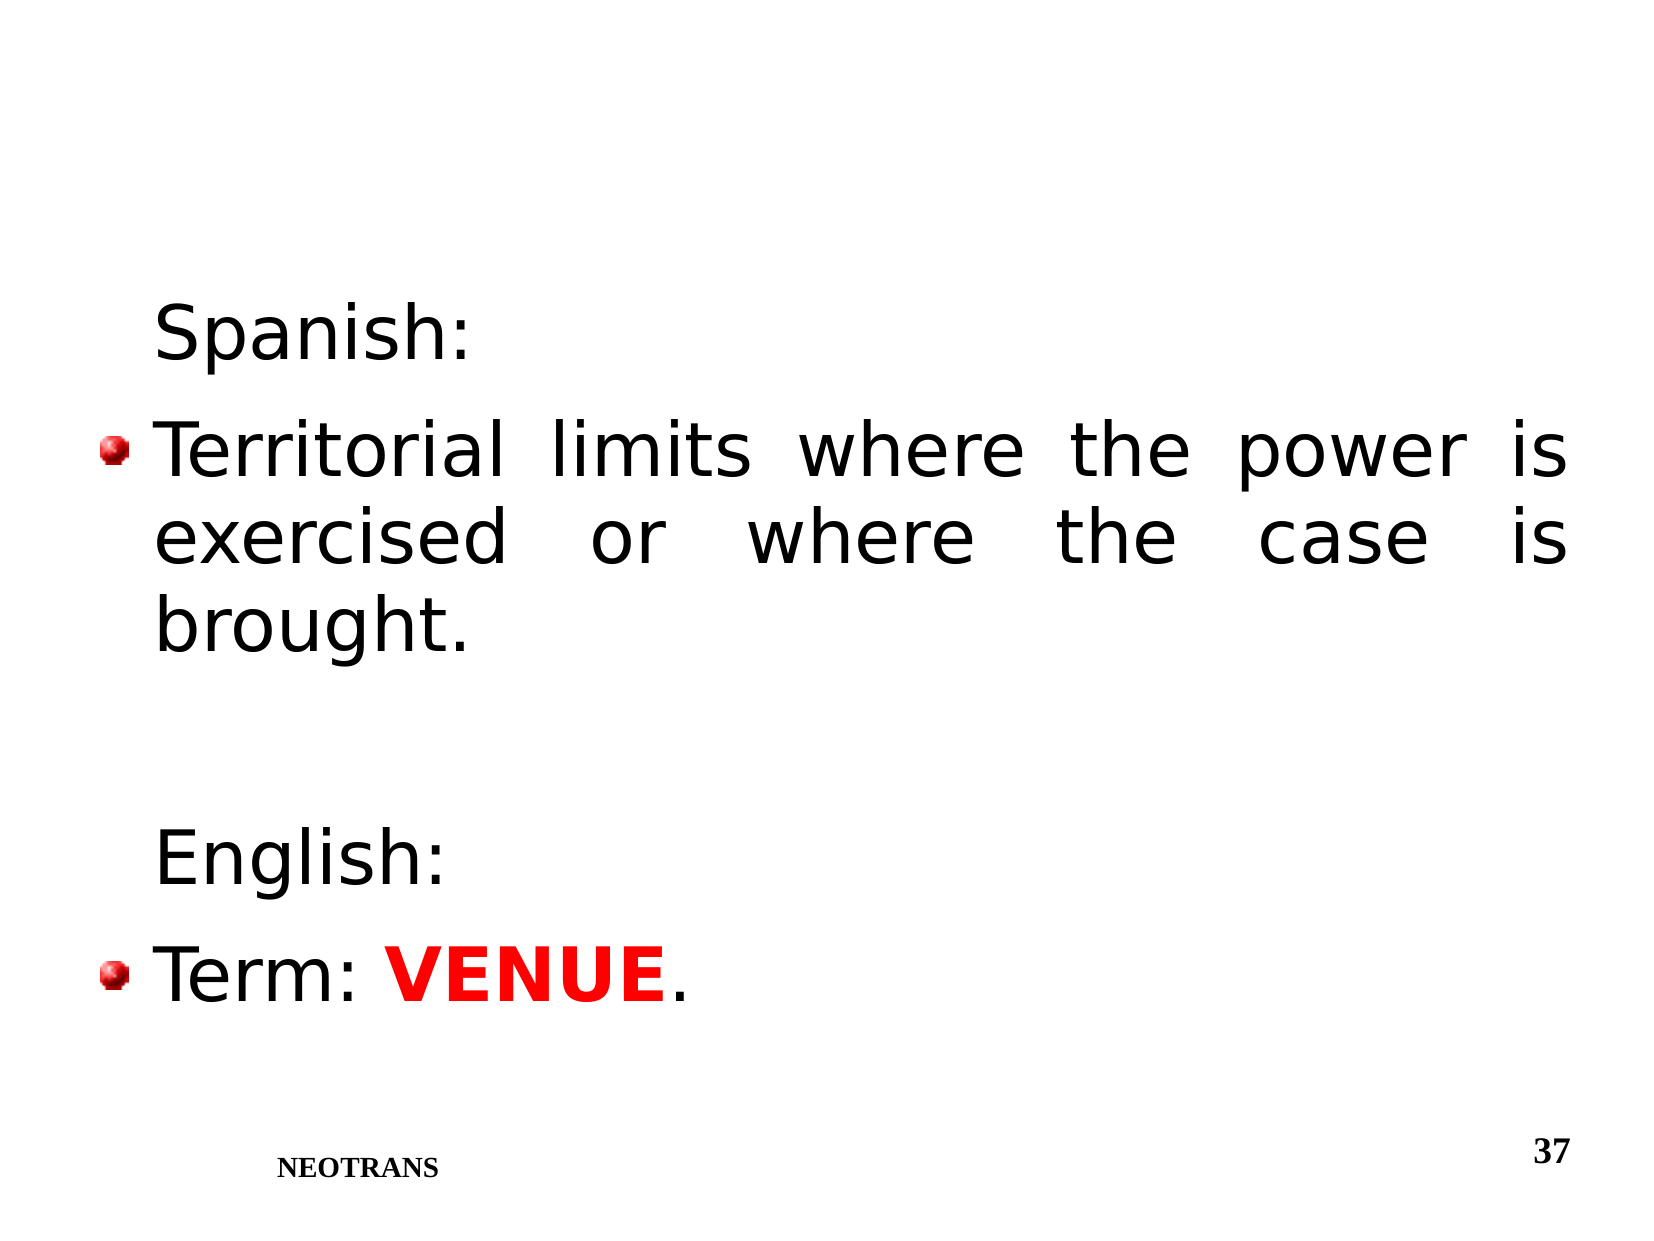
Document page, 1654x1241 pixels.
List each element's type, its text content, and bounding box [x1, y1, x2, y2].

list Spanish: Territorial limits where the power is exercised or where the case is brought. English: Term: VENUE. [82, 290, 1571, 1109]
